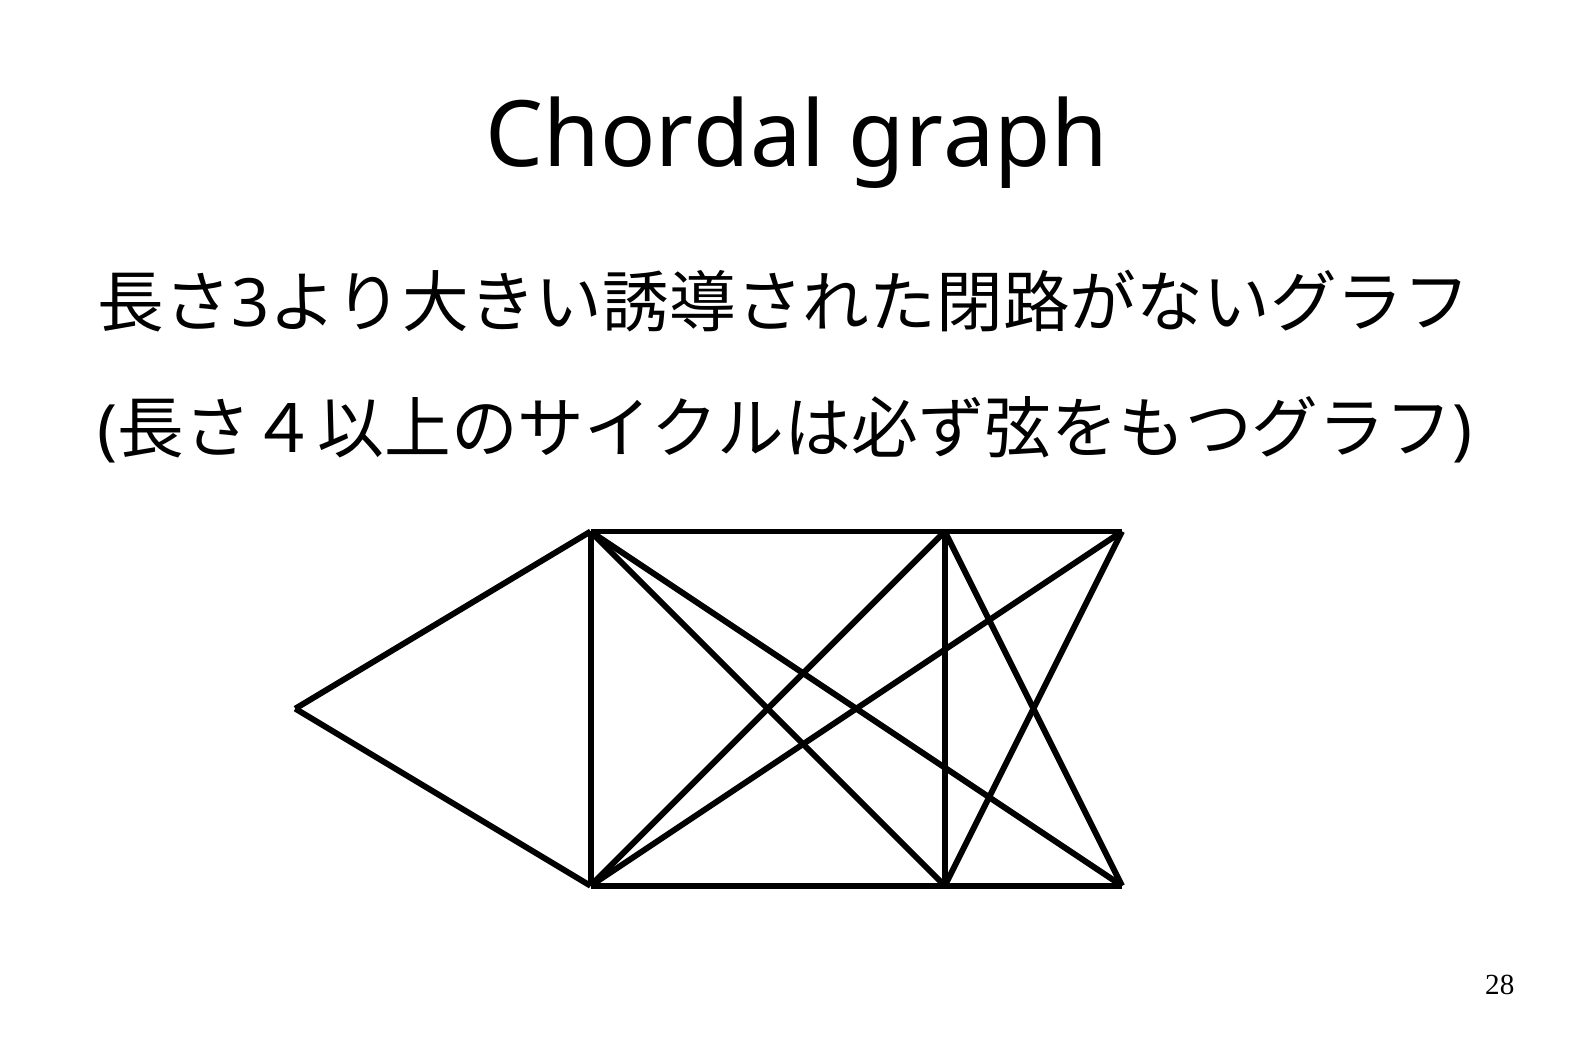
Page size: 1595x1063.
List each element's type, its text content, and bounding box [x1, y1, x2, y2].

list 長さ3より大きい誘導された閉路がないグラフ (長さ４以上のサイクルは必ず弦をもつグラフ) [79, 248, 1515, 951]
title Chordal graph [79, 42, 1515, 220]
